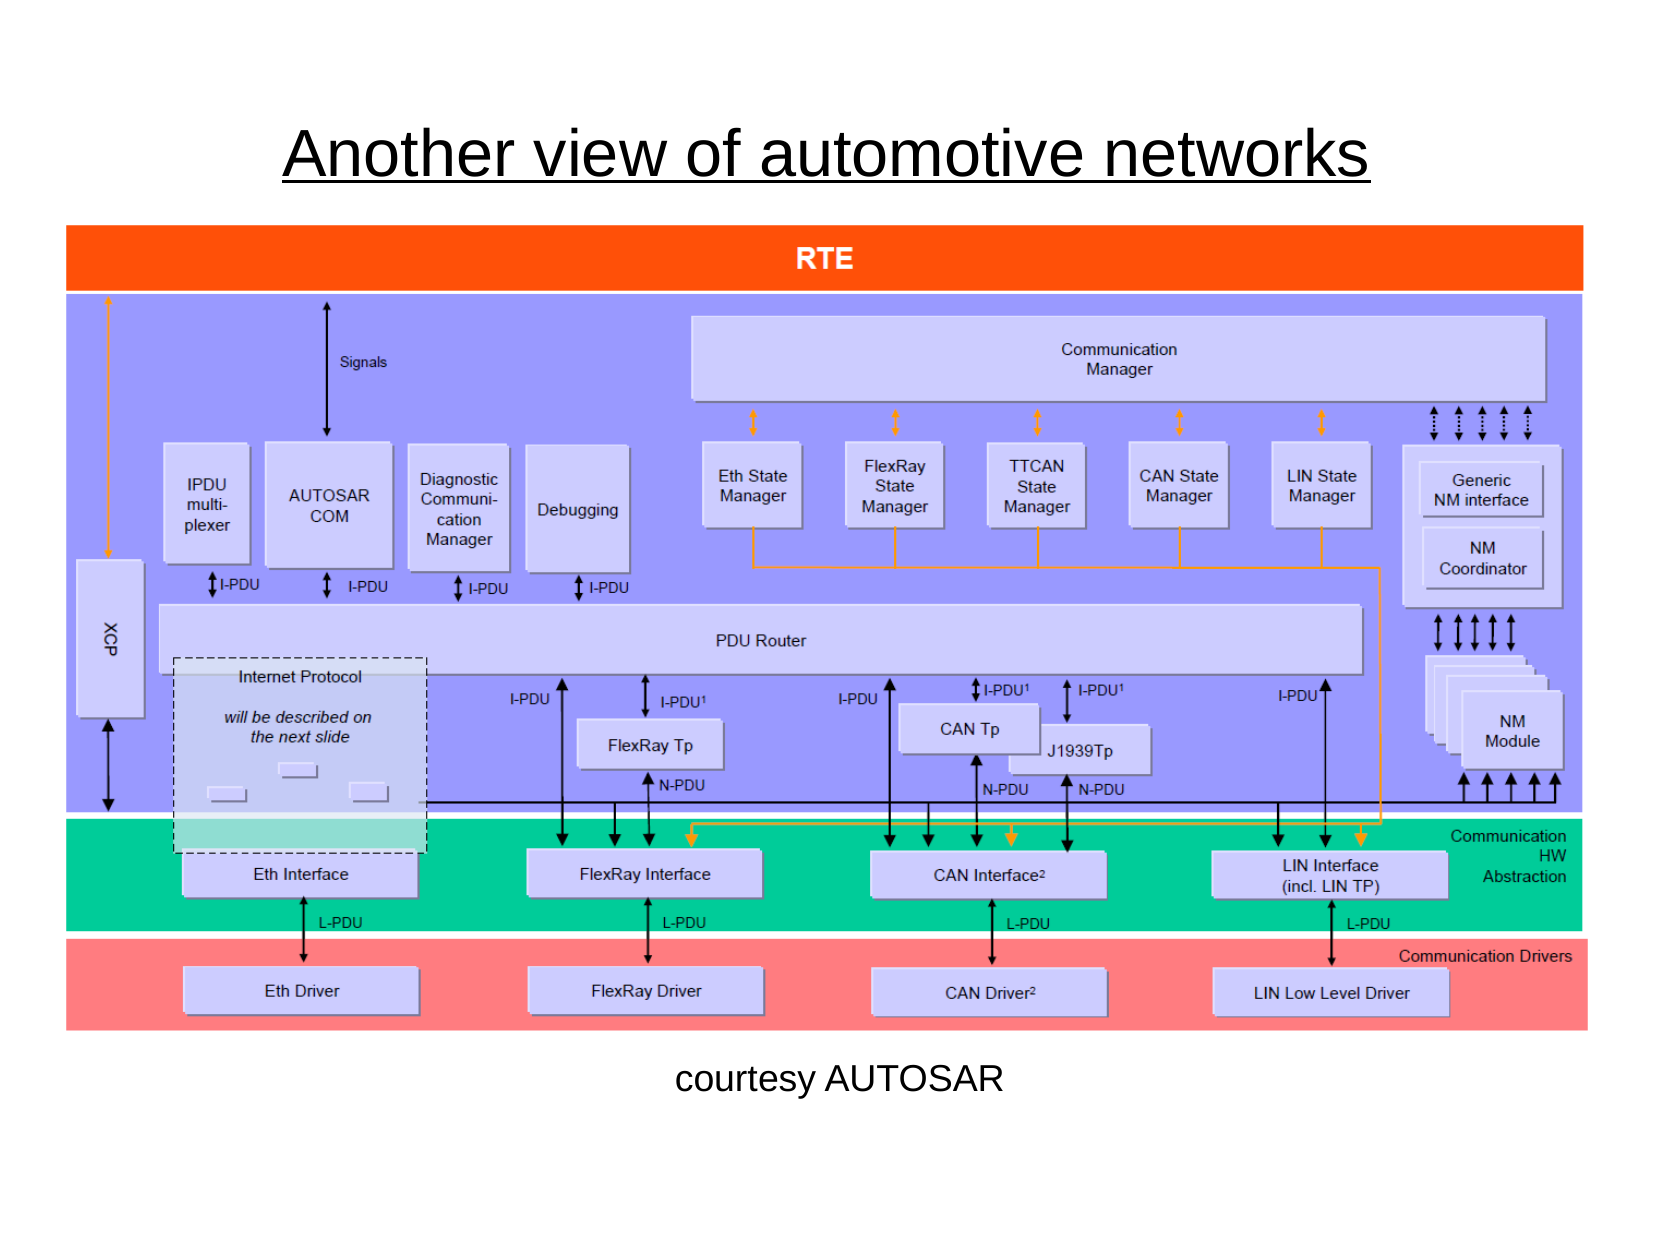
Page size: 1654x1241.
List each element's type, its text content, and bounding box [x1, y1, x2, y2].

picture [51, 210, 1602, 1036]
title Another view of automotive networks [82, 49, 1571, 257]
text_box courtesy AUTOSAR [659, 1050, 1020, 1107]
